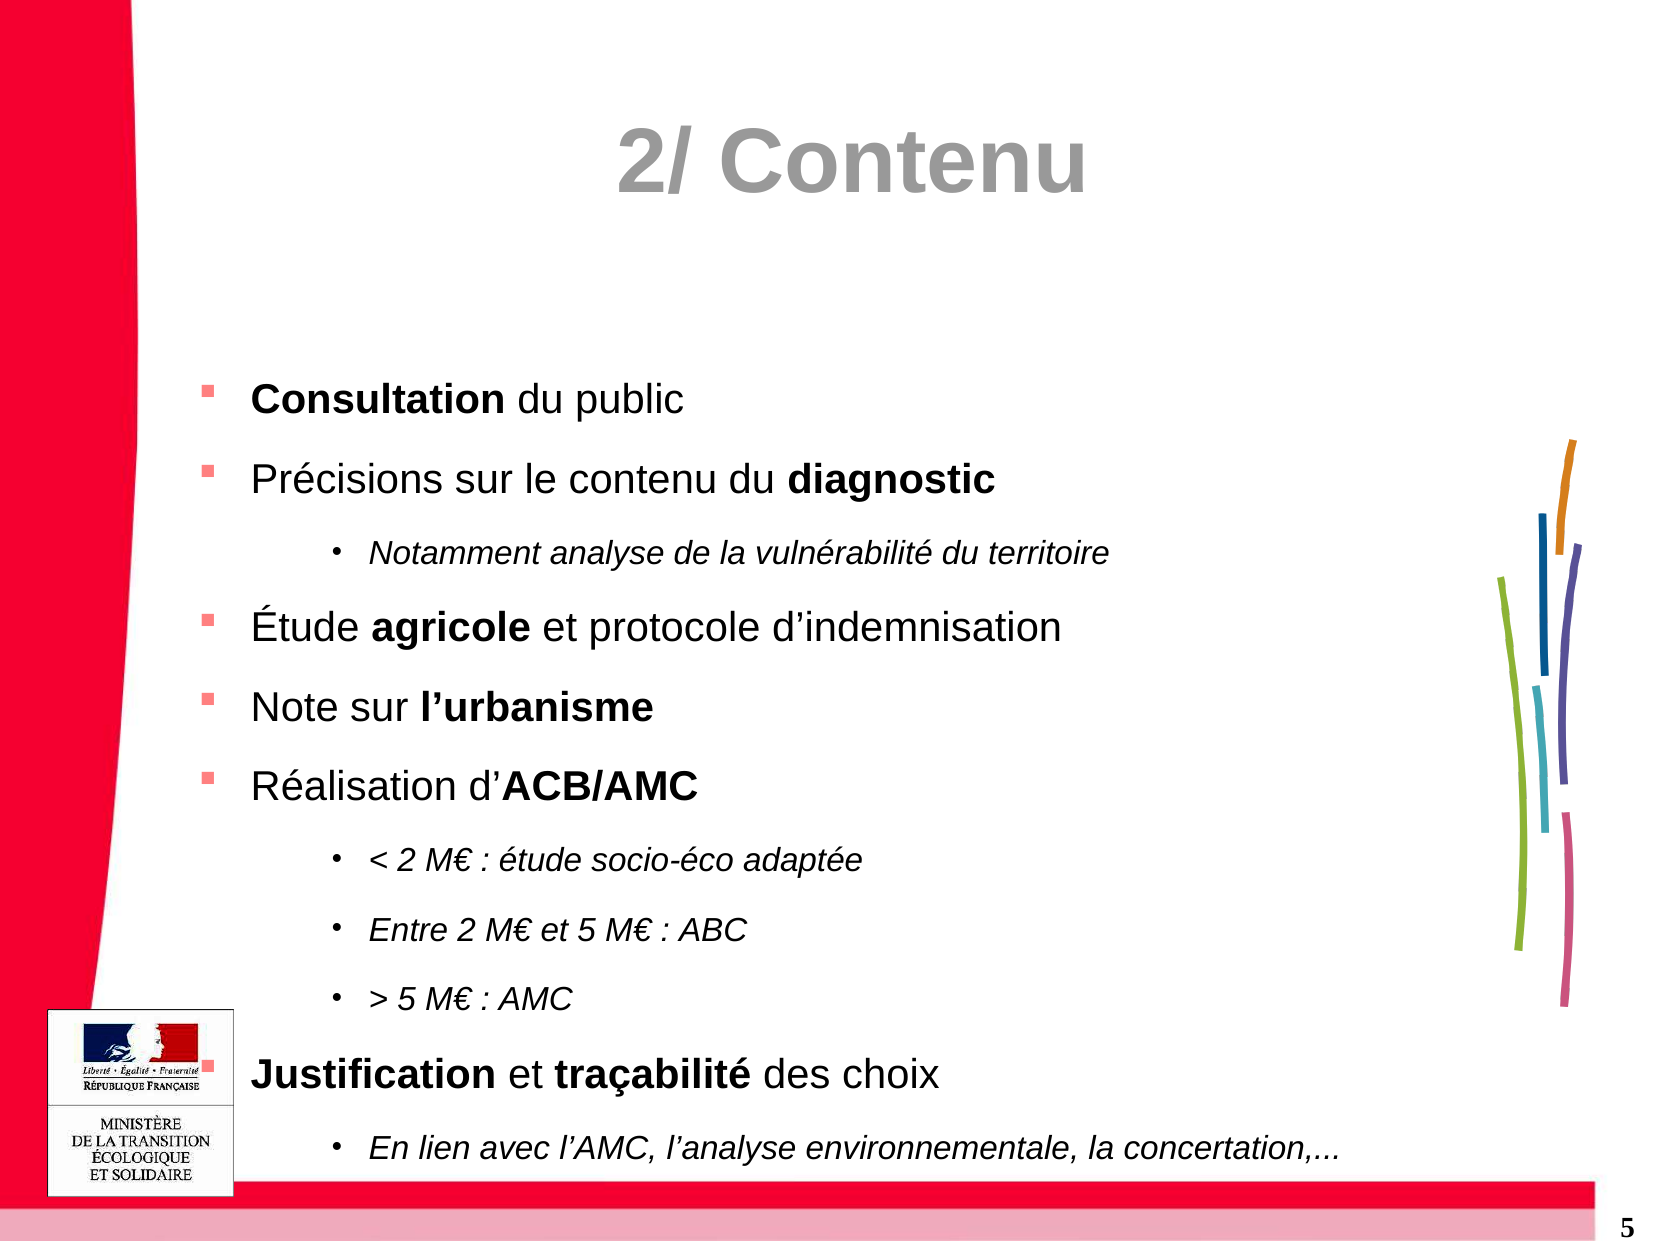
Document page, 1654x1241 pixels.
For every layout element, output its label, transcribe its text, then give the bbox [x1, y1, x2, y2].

picture [0, 0, 1654, 1241]
text_box <numéro> [1482, 1208, 1636, 1240]
text_box Consultation du public Précisions sur le contenu du diagnostic Notamment analyse de la vulnérabilité du territoire Étude agricole et protocole d’indemnisation Note sur l’urbanisme Réalisation d’ACB/AMC < 2 M€ : étude socio-éco adaptée Entre 2 M€ et 5 M€ : ABC > 5 M€ : AMC Justification et traçabilité des choix En lien avec l’AMC, l’analyse environnementale, la concertation,... [181, 368, 1511, 1187]
text_box 2/ Contenu [136, 56, 1571, 249]
